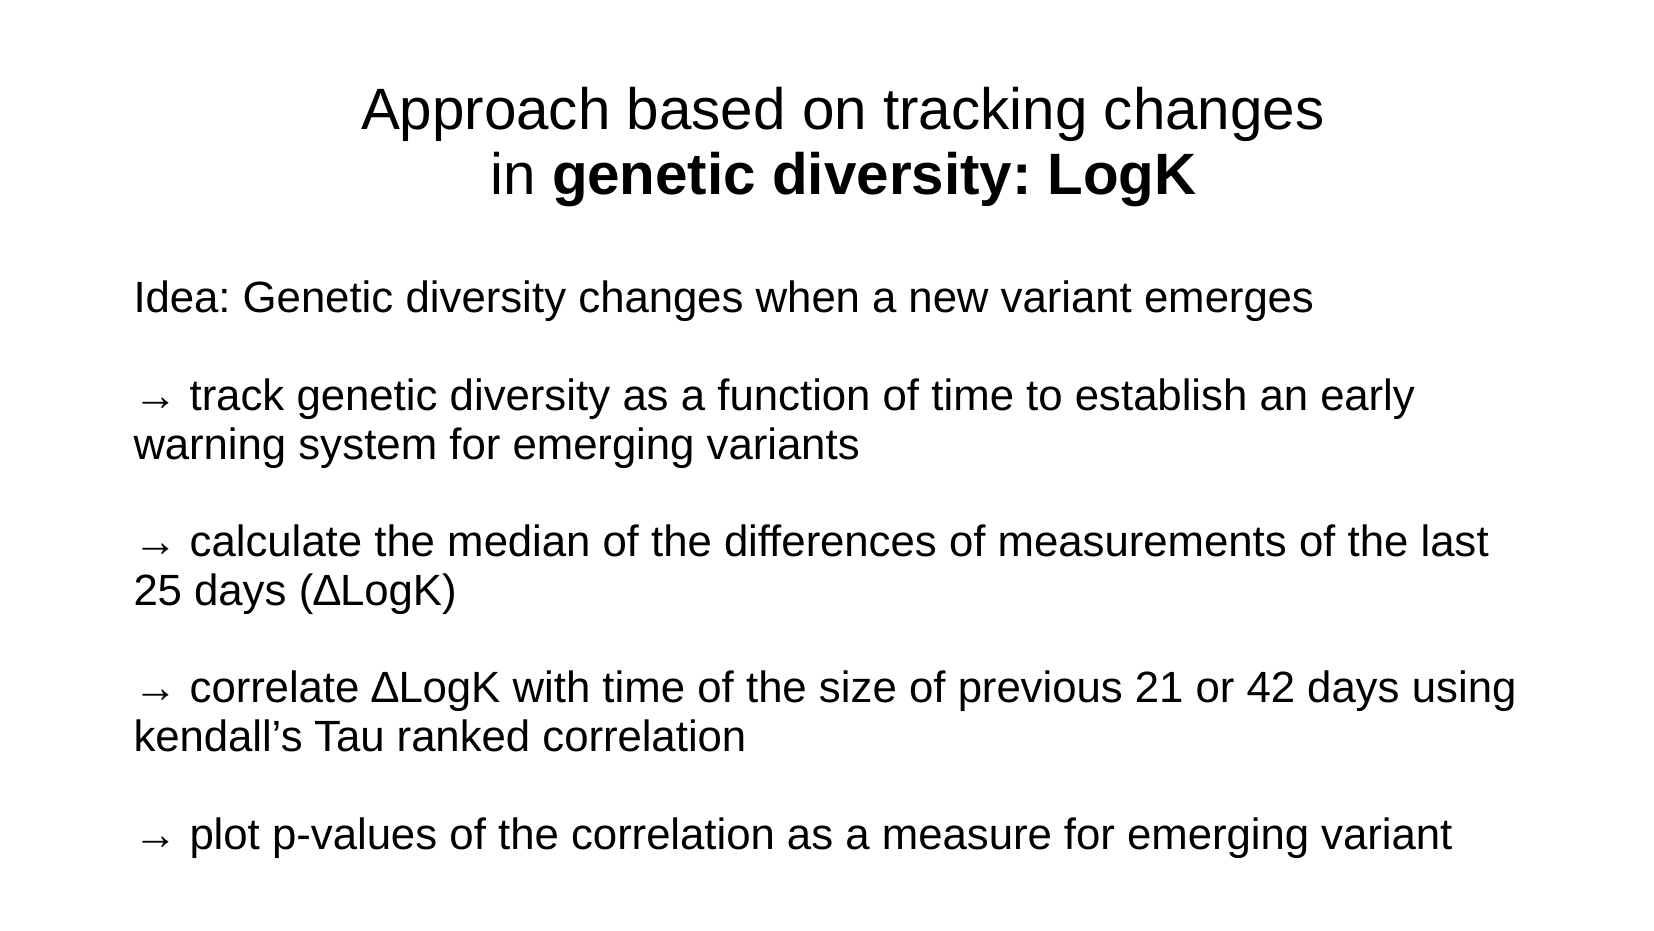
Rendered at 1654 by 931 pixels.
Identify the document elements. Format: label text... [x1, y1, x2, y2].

list Approach based on tracking changes in genetic diversity: LogK [59, 77, 1558, 247]
chart [1039, 503, 1158, 563]
text_box Idea: Genetic diversity changes when a new variant emerges → track genetic diversity as a function of time to establish an early warning system for emerging variants → calculate the median of the differences of measurements of the last 25 days (∆LogK) → correlate ∆LogK with time of the size of previous 21 or 42 days using kendall’s Tau ranked correlation → plot p-values of the correlation as a measure for emerging variant [118, 265, 1554, 901]
